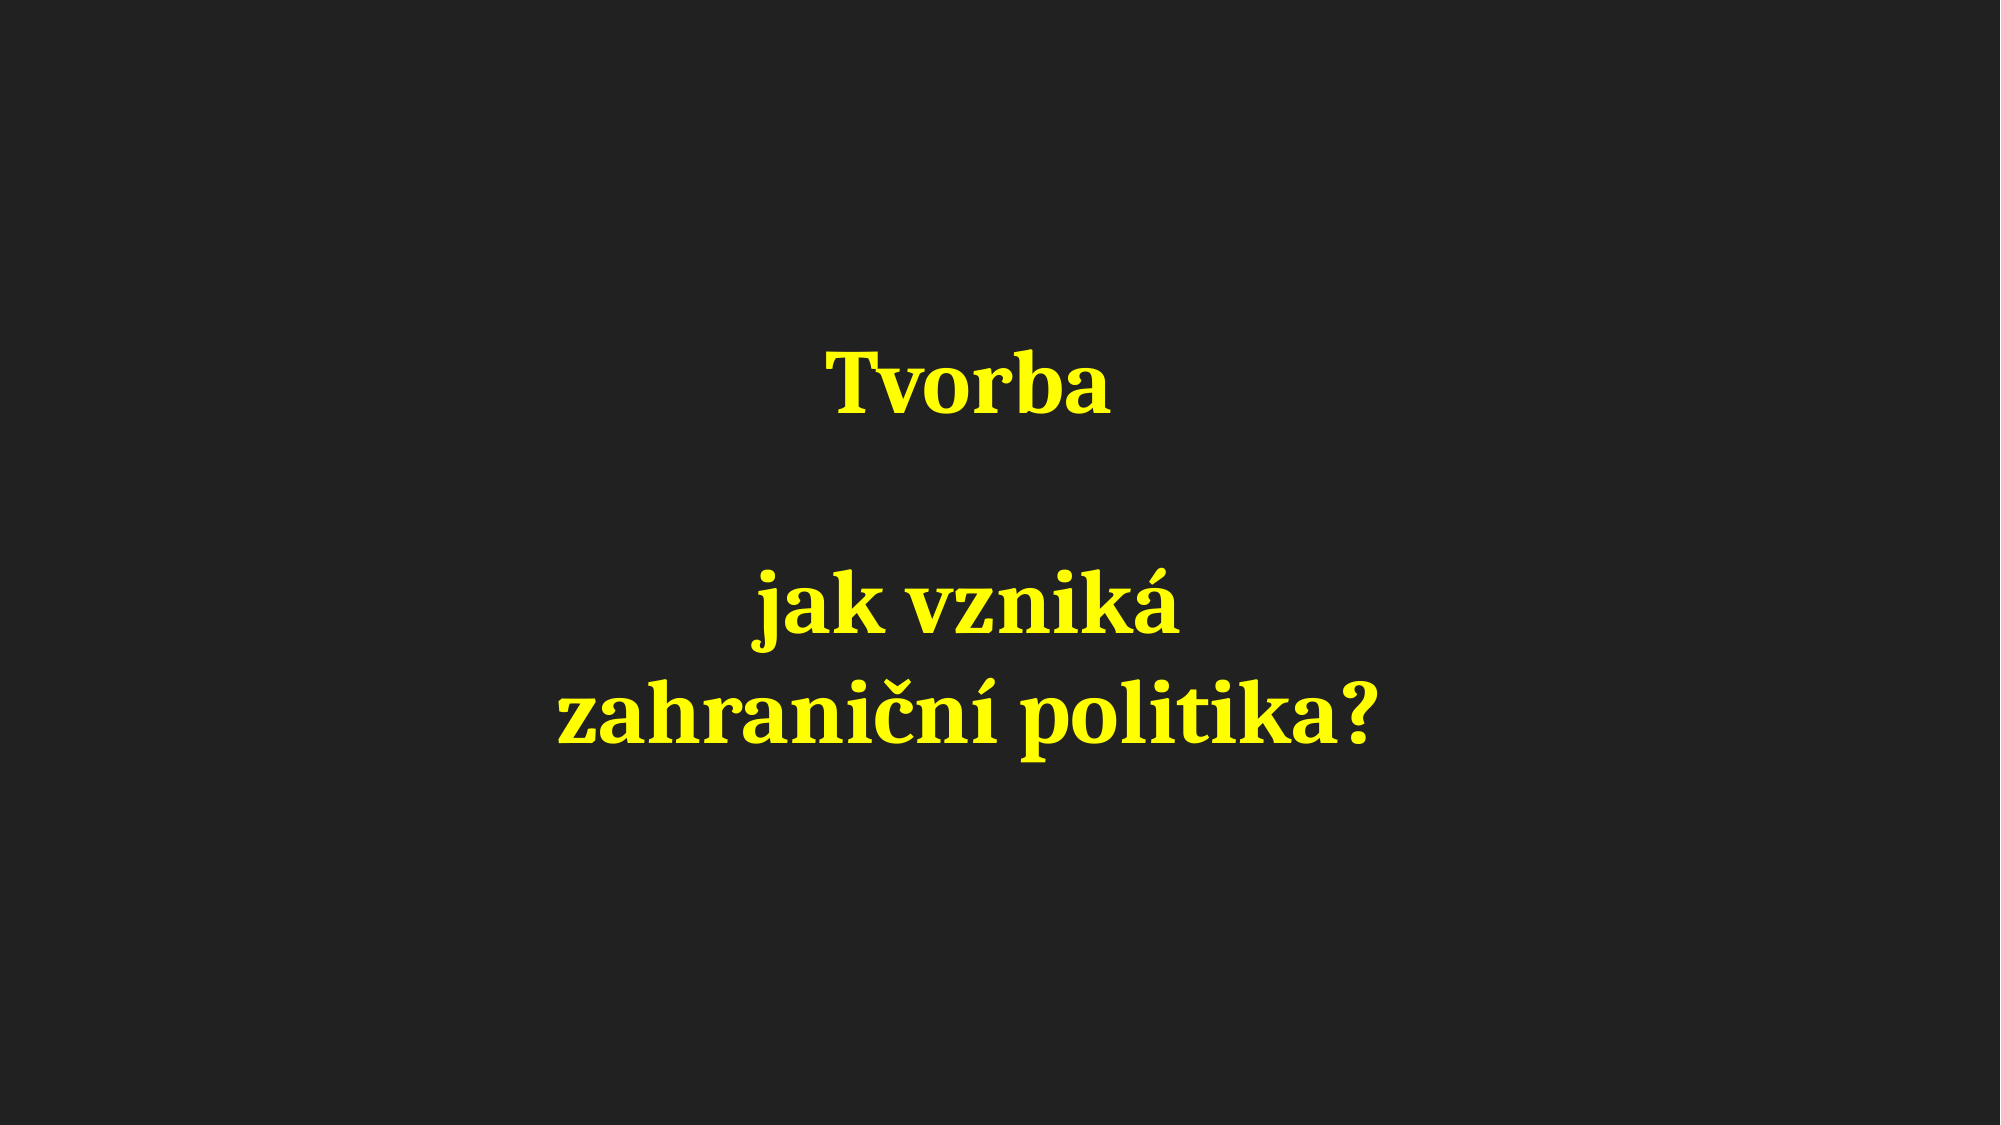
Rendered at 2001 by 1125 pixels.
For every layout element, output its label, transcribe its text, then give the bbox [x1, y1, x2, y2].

text_box Tvorba jak vzniká zahraniční politika? [516, 314, 1423, 774]
